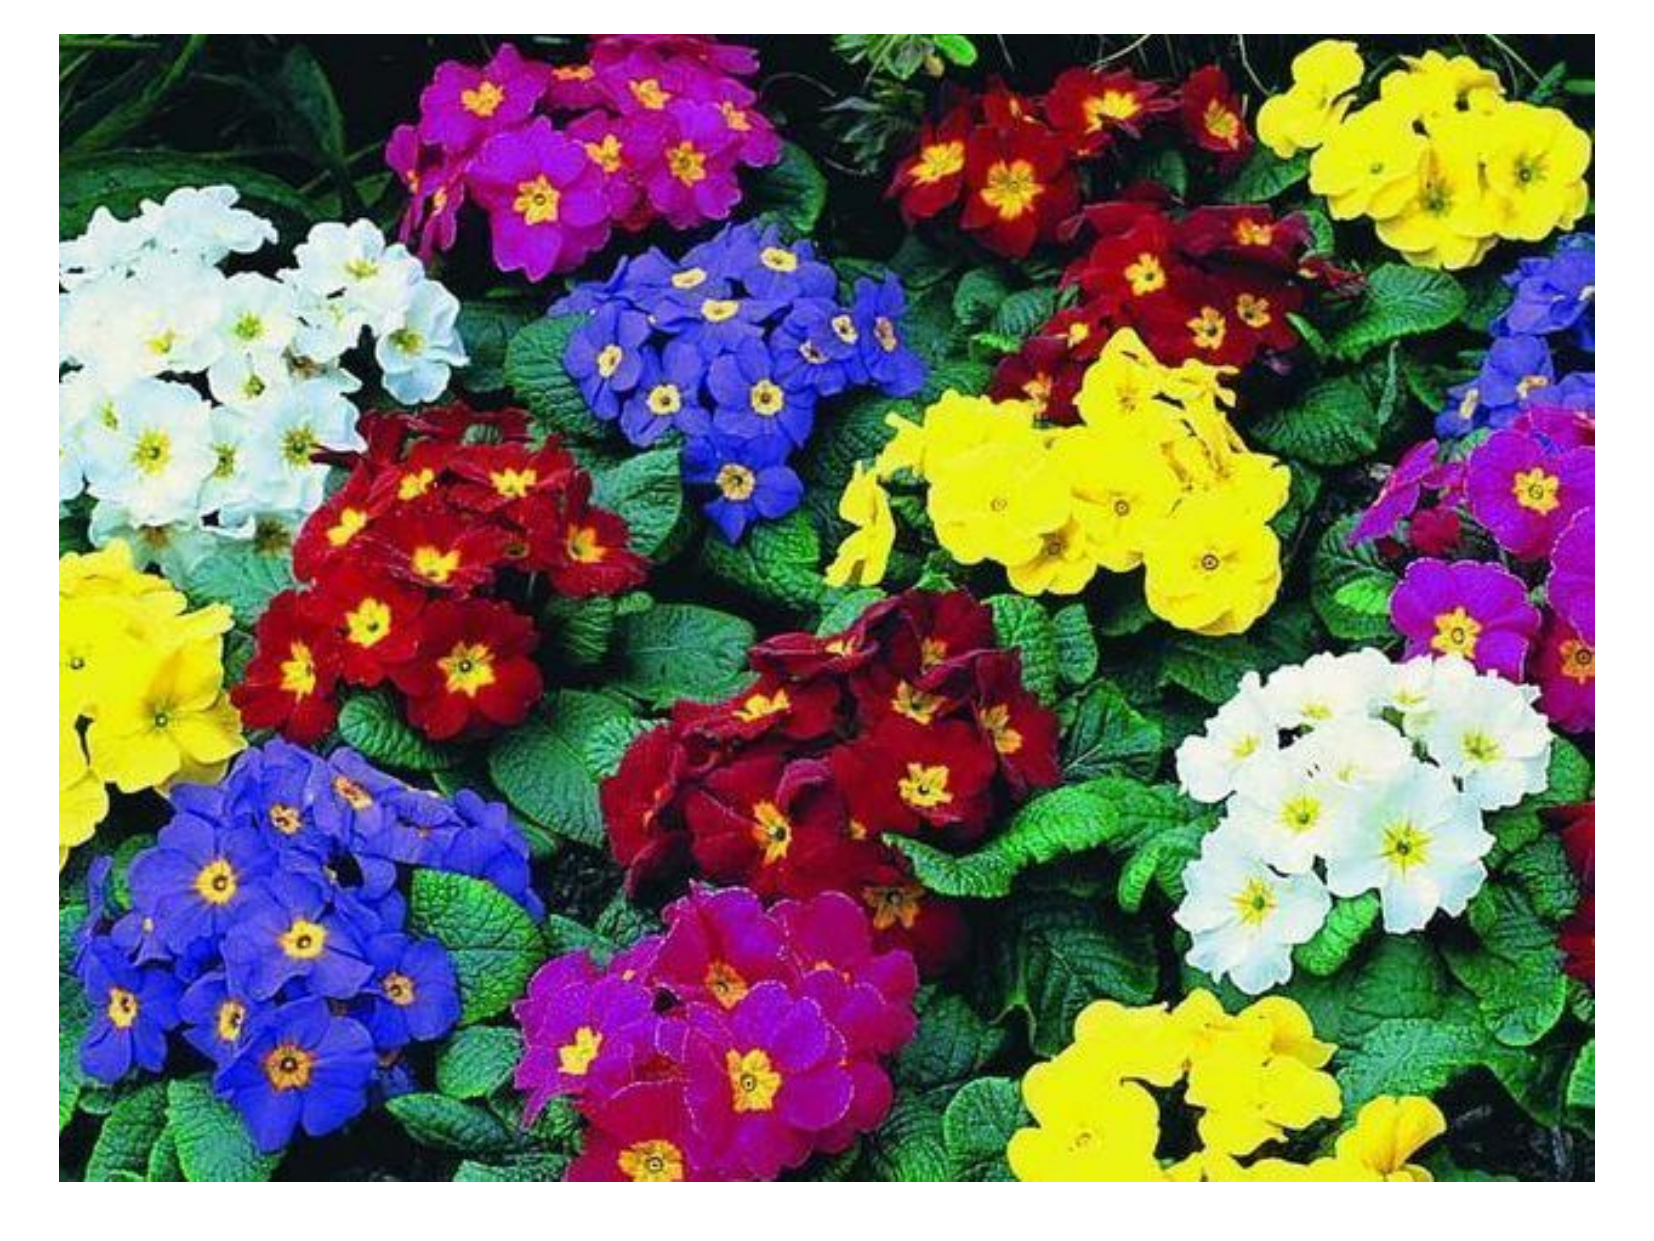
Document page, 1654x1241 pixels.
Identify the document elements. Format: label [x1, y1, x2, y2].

picture [59, 34, 1595, 1182]
